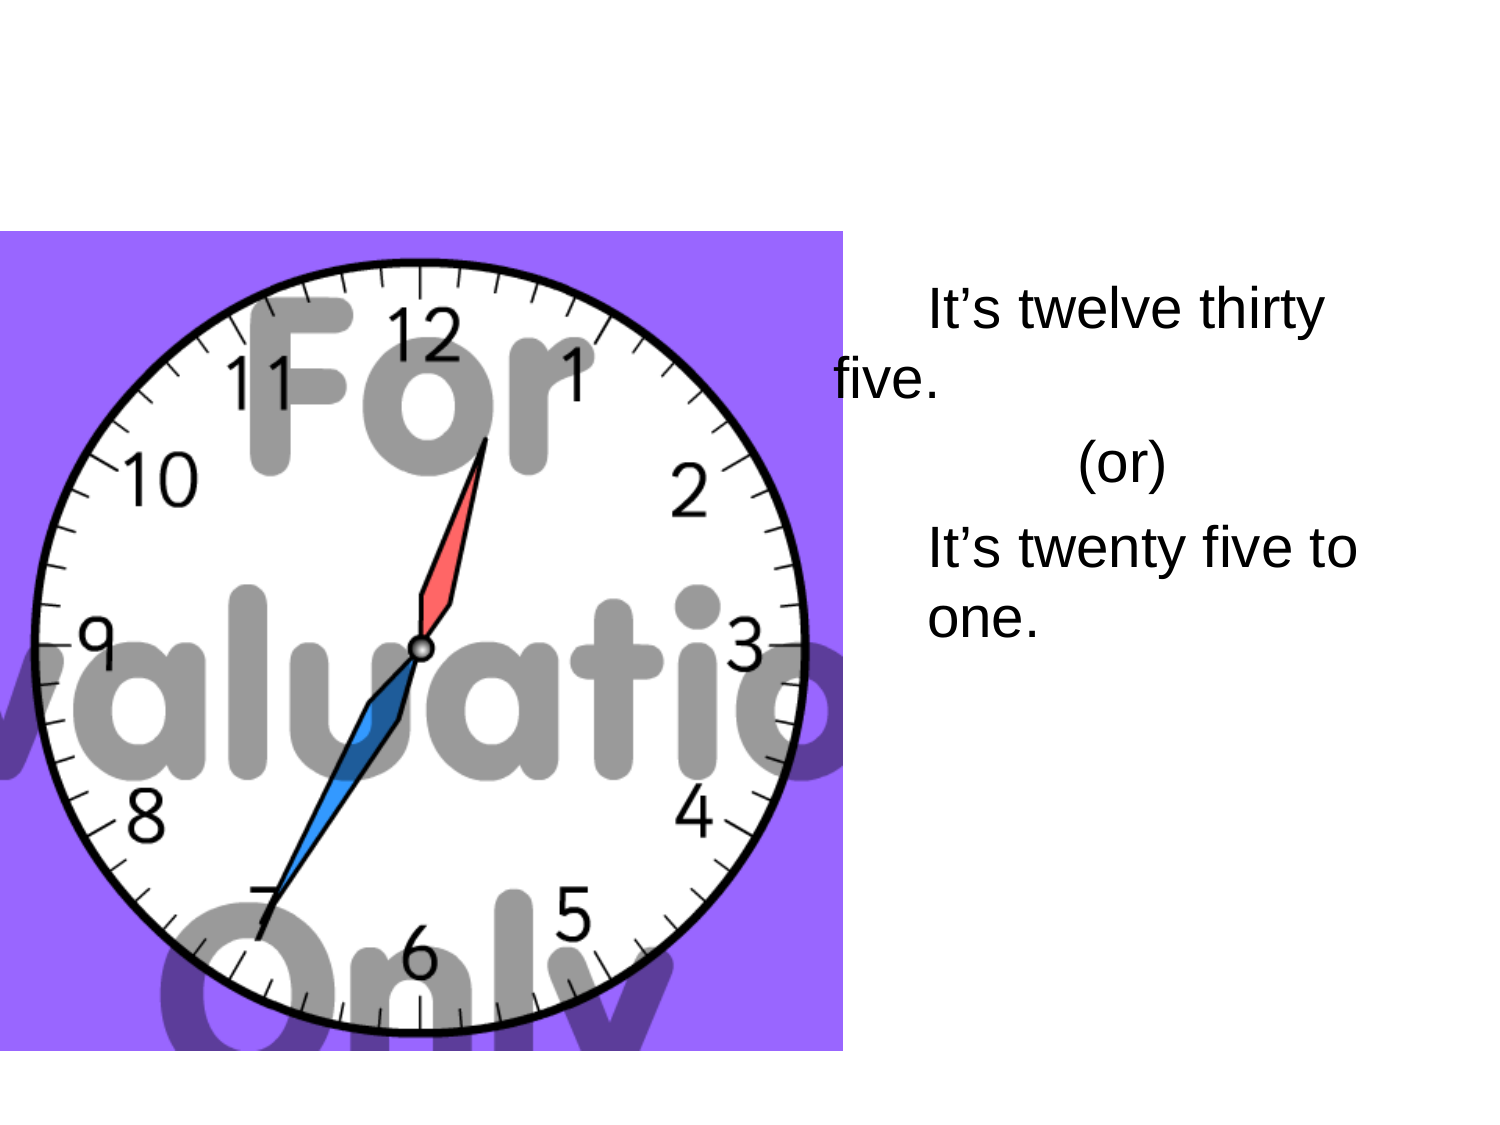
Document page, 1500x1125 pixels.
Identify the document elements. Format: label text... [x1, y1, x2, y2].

picture [0, 231, 843, 1051]
list It’s twelve thirty five. (or) It’s twenty five to one. [762, 262, 1426, 1005]
